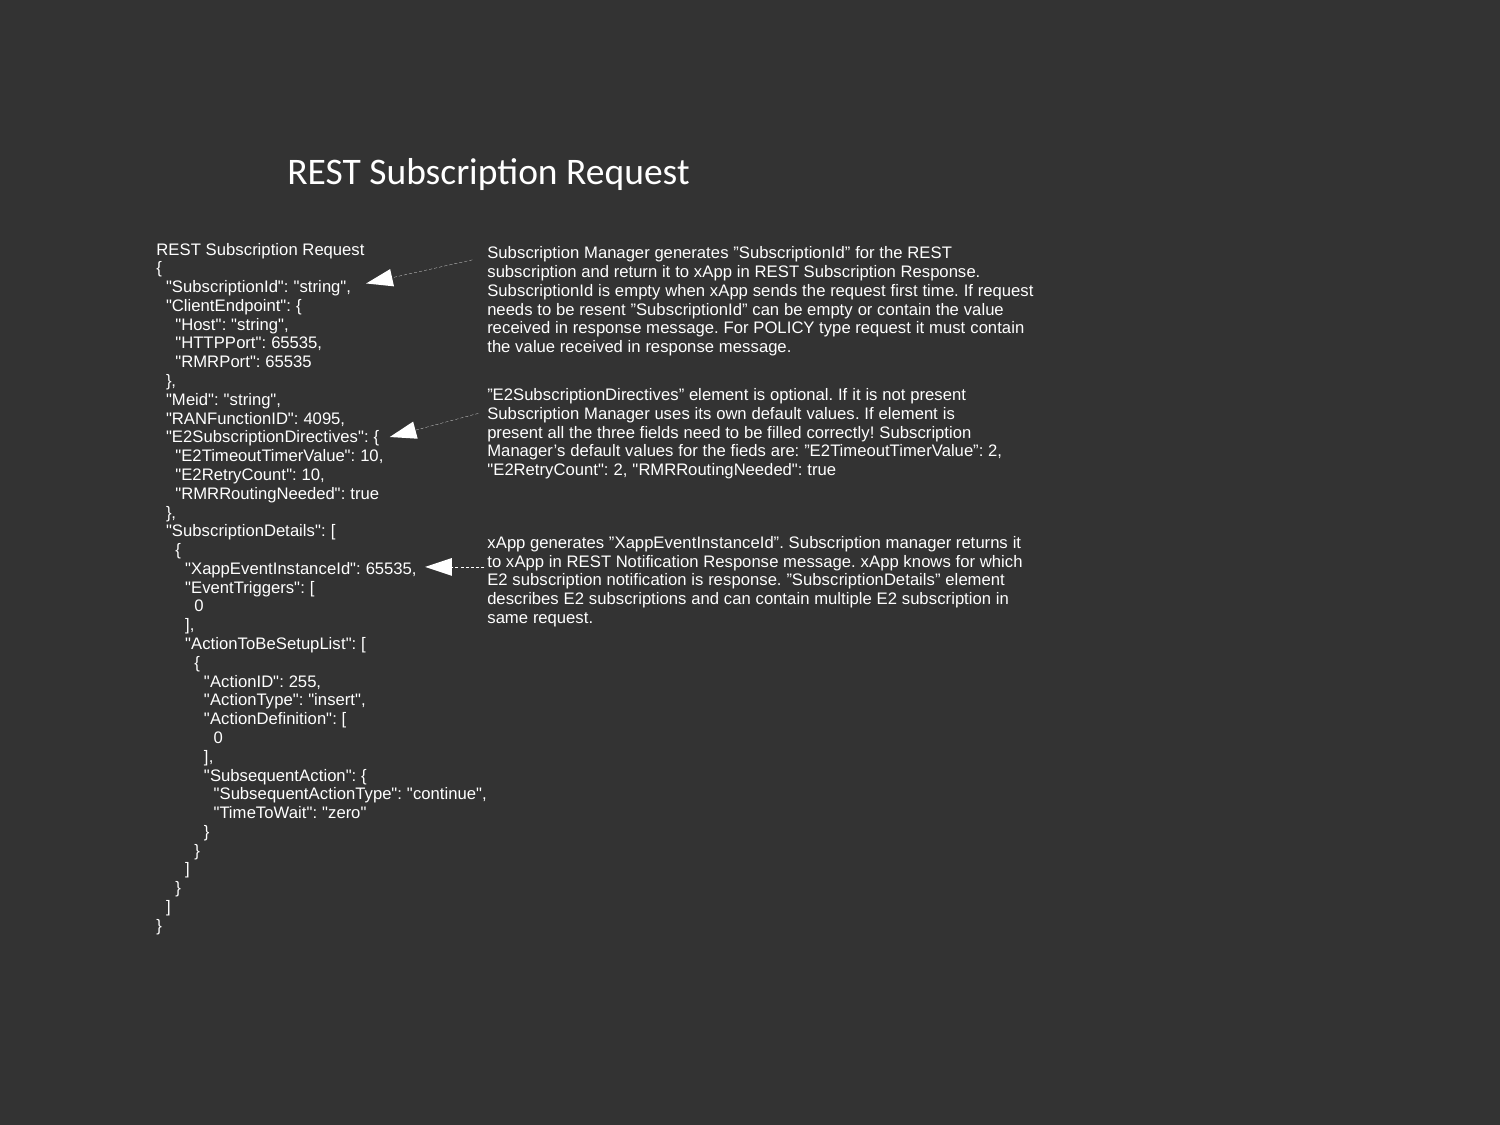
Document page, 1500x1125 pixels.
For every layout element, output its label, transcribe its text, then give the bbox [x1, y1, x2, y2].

text_box Subscription Manager generates ”SubscriptionId” for the REST subscription and return it to xApp in REST Subscription Response. SubscriptionId is empty when xApp sends the request first time. If request needs to be resent ”SubscriptionId” can be empty or contain the value received in response message. For POLICY type request it must contain the value received in response message. [472, 236, 1052, 458]
text_box ”E2SubscriptionDirectives” element is optional. If it is not present Subscription Manager uses its own default values. If element is present all the three fields need to be filled correctly! Subscription Manager’s default values for the fieds are: ”E2TimeoutTimerValue”: 2, "E2RetryCount": 2, "RMRRoutingNeeded": true [472, 378, 1028, 487]
text_box REST Subscription Request { "SubscriptionId": "string", "ClientEndpoint": { "Host": "string", "HTTPPort": 65535, "RMRPort": 65535 }, "Meid": "string", "RANFunctionID": 4095, "E2SubscriptionDirectives": { "E2TimeoutTimerValue": 10, "E2RetryCount": 10, "RMRRoutingNeeded": true }, "SubscriptionDetails": [ { "XappEventInstanceId": 65535, "EventTriggers": [ 0 ], "ActionToBeSetupList": [ { "ActionID": 255, "ActionType": "insert", "ActionDefinition": [ 0 ], "SubsequentAction": { "SubsequentActionType": "continue", "TimeToWait": "zero" } } ] } ] } [141, 232, 520, 980]
text_box xApp generates ”XappEventInstanceId”. Subscription manager returns it to xApp in REST Notification Response message. xApp knows for which E2 subscription notification is response. ”SubscriptionDetails” element describes E2 subscriptions and can contain multiple E2 subscription in same request. [472, 525, 1040, 650]
title REST Subscription Request [287, 118, 863, 233]
